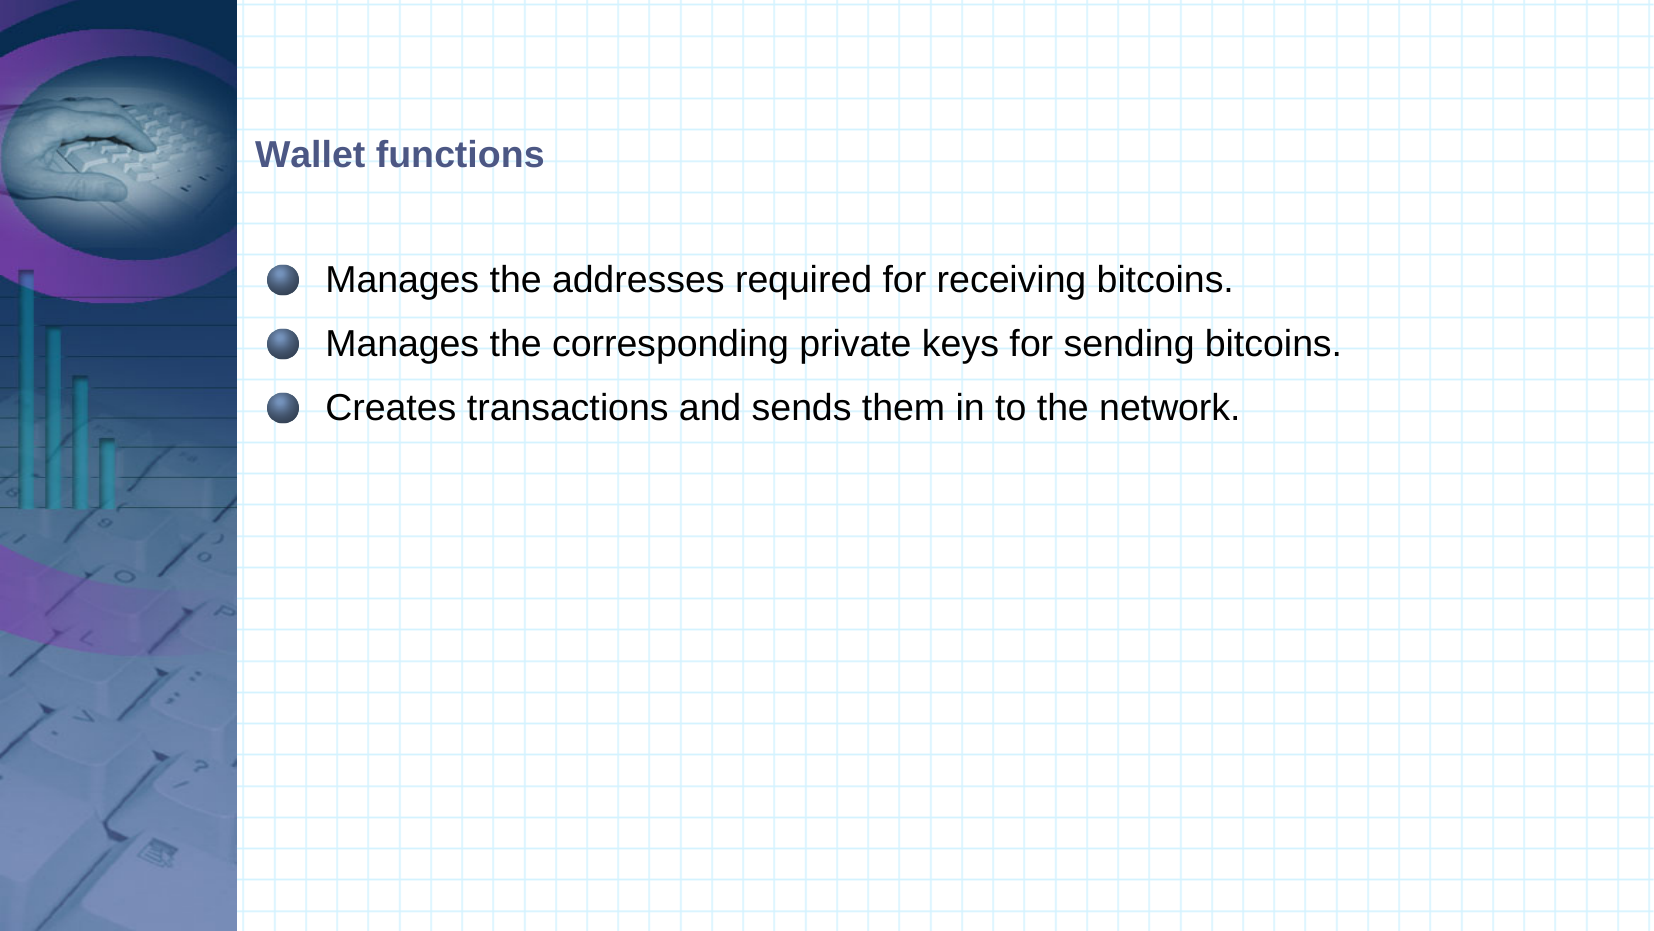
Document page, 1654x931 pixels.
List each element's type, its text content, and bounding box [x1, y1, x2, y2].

list Manages the addresses required for receiving bitcoins. Manages the corresponding private keys for sending bitcoins. Creates transactions and sends them in to the network. [254, 258, 1640, 693]
title Wallet functions [254, 77, 1640, 233]
picture [0, 0, 1654, 931]
